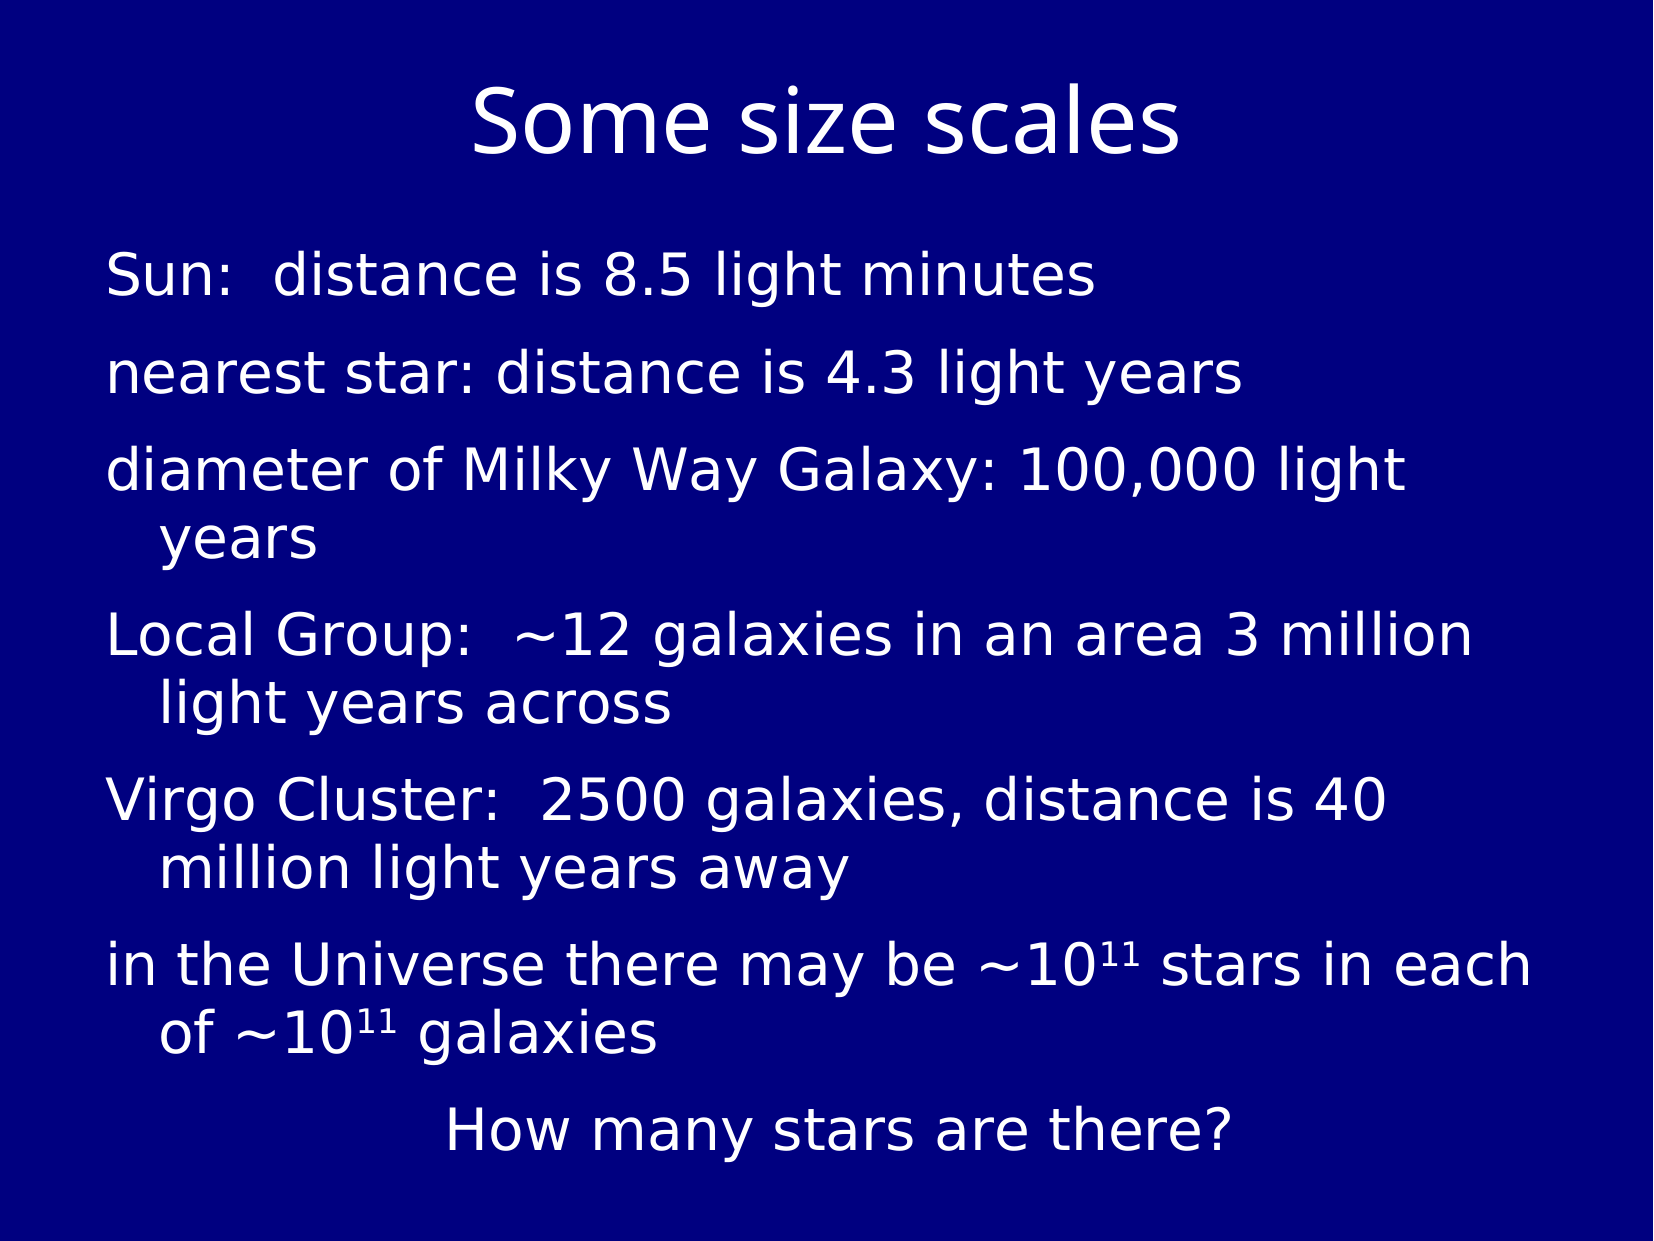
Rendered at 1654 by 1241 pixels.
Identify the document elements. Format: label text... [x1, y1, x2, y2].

list Sun: distance is 8.5 light minutes nearest star: distance is 4.3 light years diameter of Milky Way Galaxy: 100,000 light years Local Group: ~12 galaxies in an area 3 million light years across Virgo Cluster: 2500 galaxies, distance is 40 million light years away in the Universe there may be ~1011 stars in each of ~1011 galaxies How many stars are there? [87, 241, 1576, 1168]
title Some size scales [82, 49, 1571, 188]
